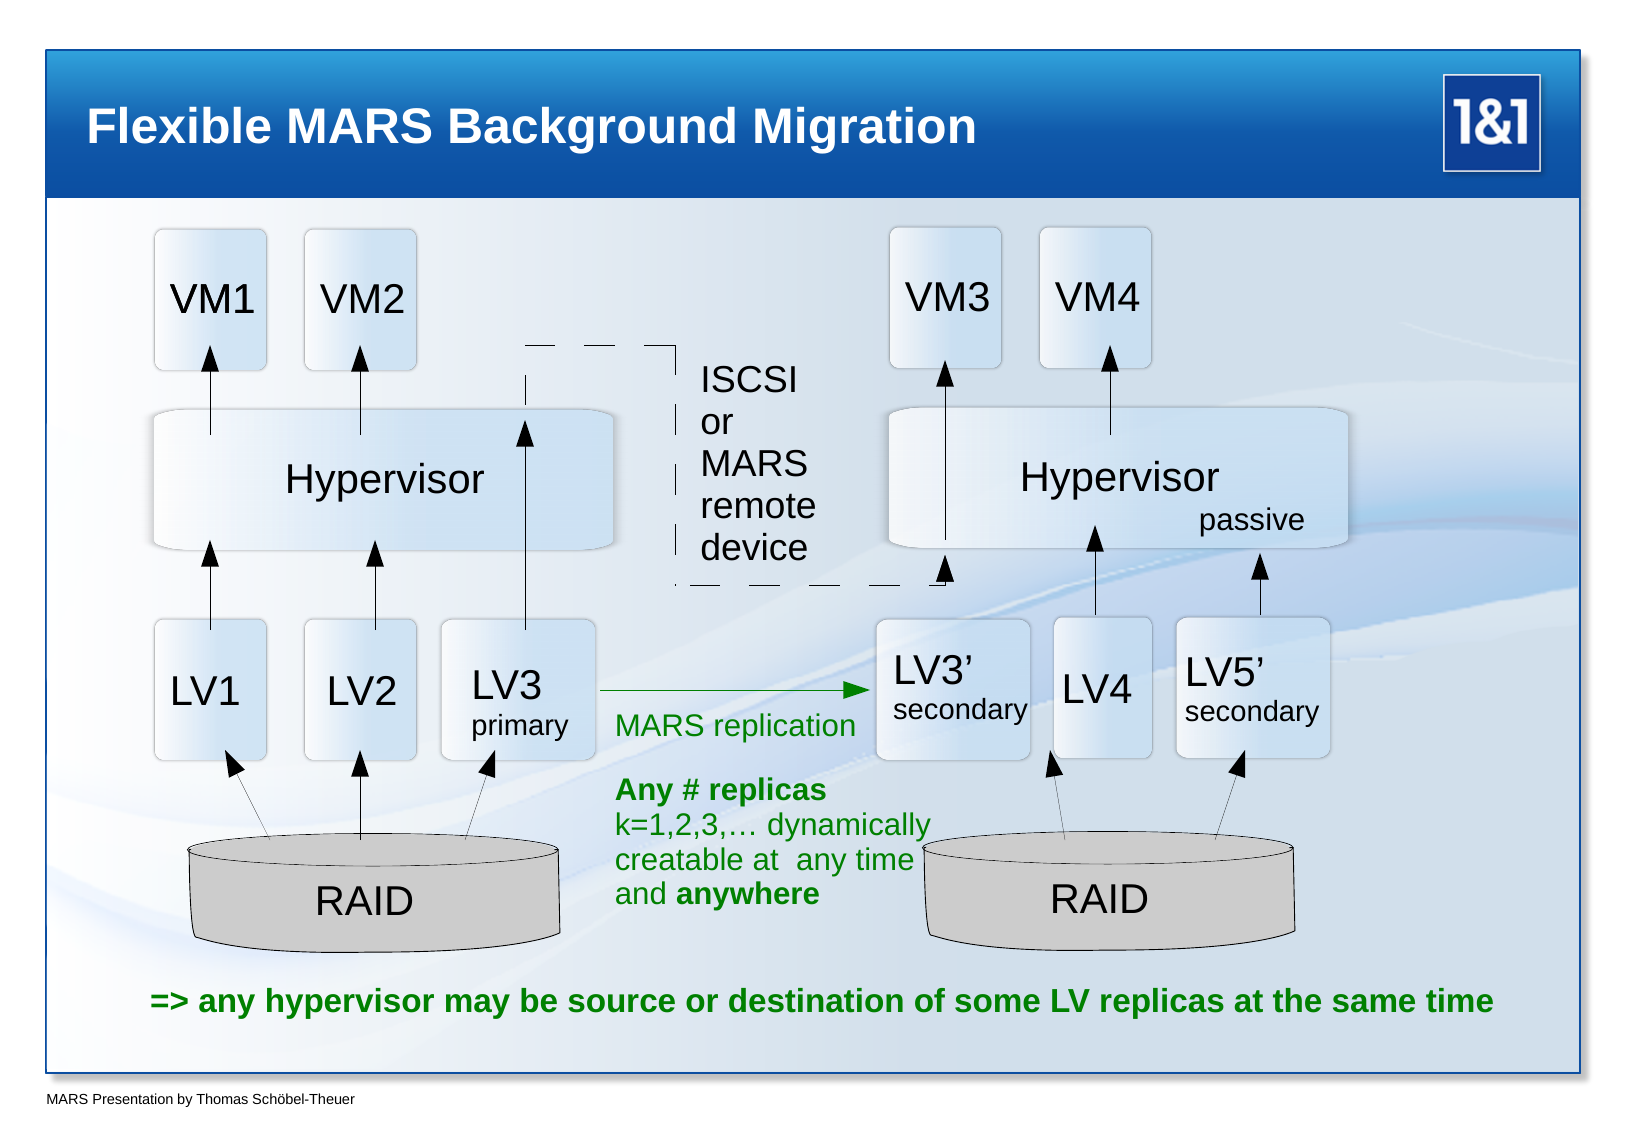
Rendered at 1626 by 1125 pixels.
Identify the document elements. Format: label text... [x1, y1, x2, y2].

text_box VM3 [890, 266, 1006, 328]
text_box => any hypervisor may be source or destination of some LV replicas at the same time [135, 975, 1521, 1027]
text_box LV3’ secondary [878, 639, 1044, 734]
picture [44, 48, 1597, 1090]
text_box LV5’ secondary [1170, 640, 1336, 736]
text_box Hypervisor [1005, 446, 1235, 508]
text_box RAID [1035, 867, 1165, 930]
text_box VM4 [1040, 266, 1156, 328]
title Flexible MARS Background Migration [86, 51, 1416, 196]
text_box LV4 [1046, 658, 1156, 721]
footer MARS Presentation by Thomas Schöbel-Theuer [46, 1068, 561, 1125]
text_box LV3 primary [456, 654, 584, 749]
text_box RAID [300, 870, 430, 932]
text_box VM2 [305, 268, 421, 330]
text_box ISCSI or MARS remote device [685, 351, 847, 577]
text_box passive [1184, 495, 1321, 555]
text_box VM1 [155, 268, 271, 330]
text_box LV1 [155, 660, 264, 722]
text_box Hypervisor [270, 448, 500, 511]
text_box Any # replicas k=1,2,3,… dynamically creatable at any time and anywhere [600, 765, 947, 919]
text_box LV2 [311, 660, 421, 722]
text_box MARS replication [600, 700, 872, 751]
